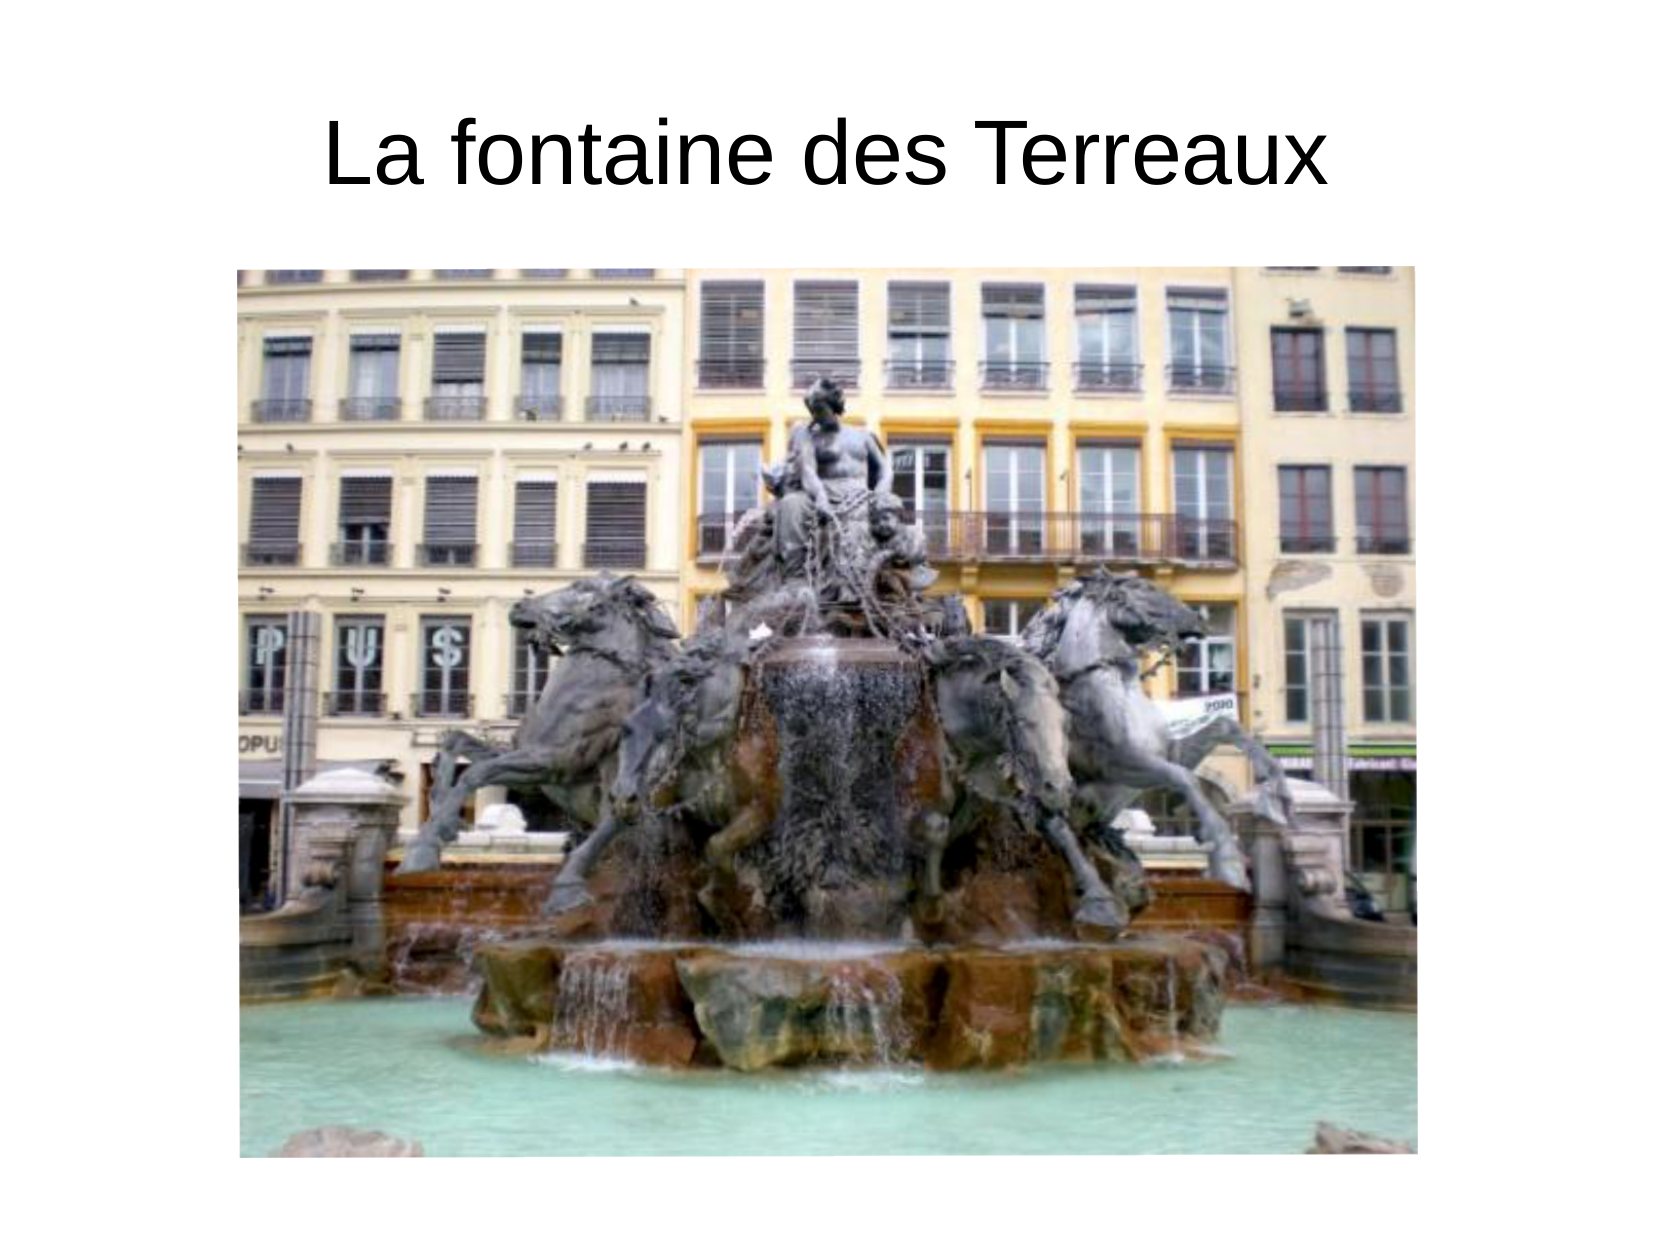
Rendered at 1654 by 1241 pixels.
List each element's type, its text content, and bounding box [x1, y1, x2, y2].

picture [236, 265, 1418, 1158]
title La fontaine des Terreaux [82, 49, 1571, 257]
